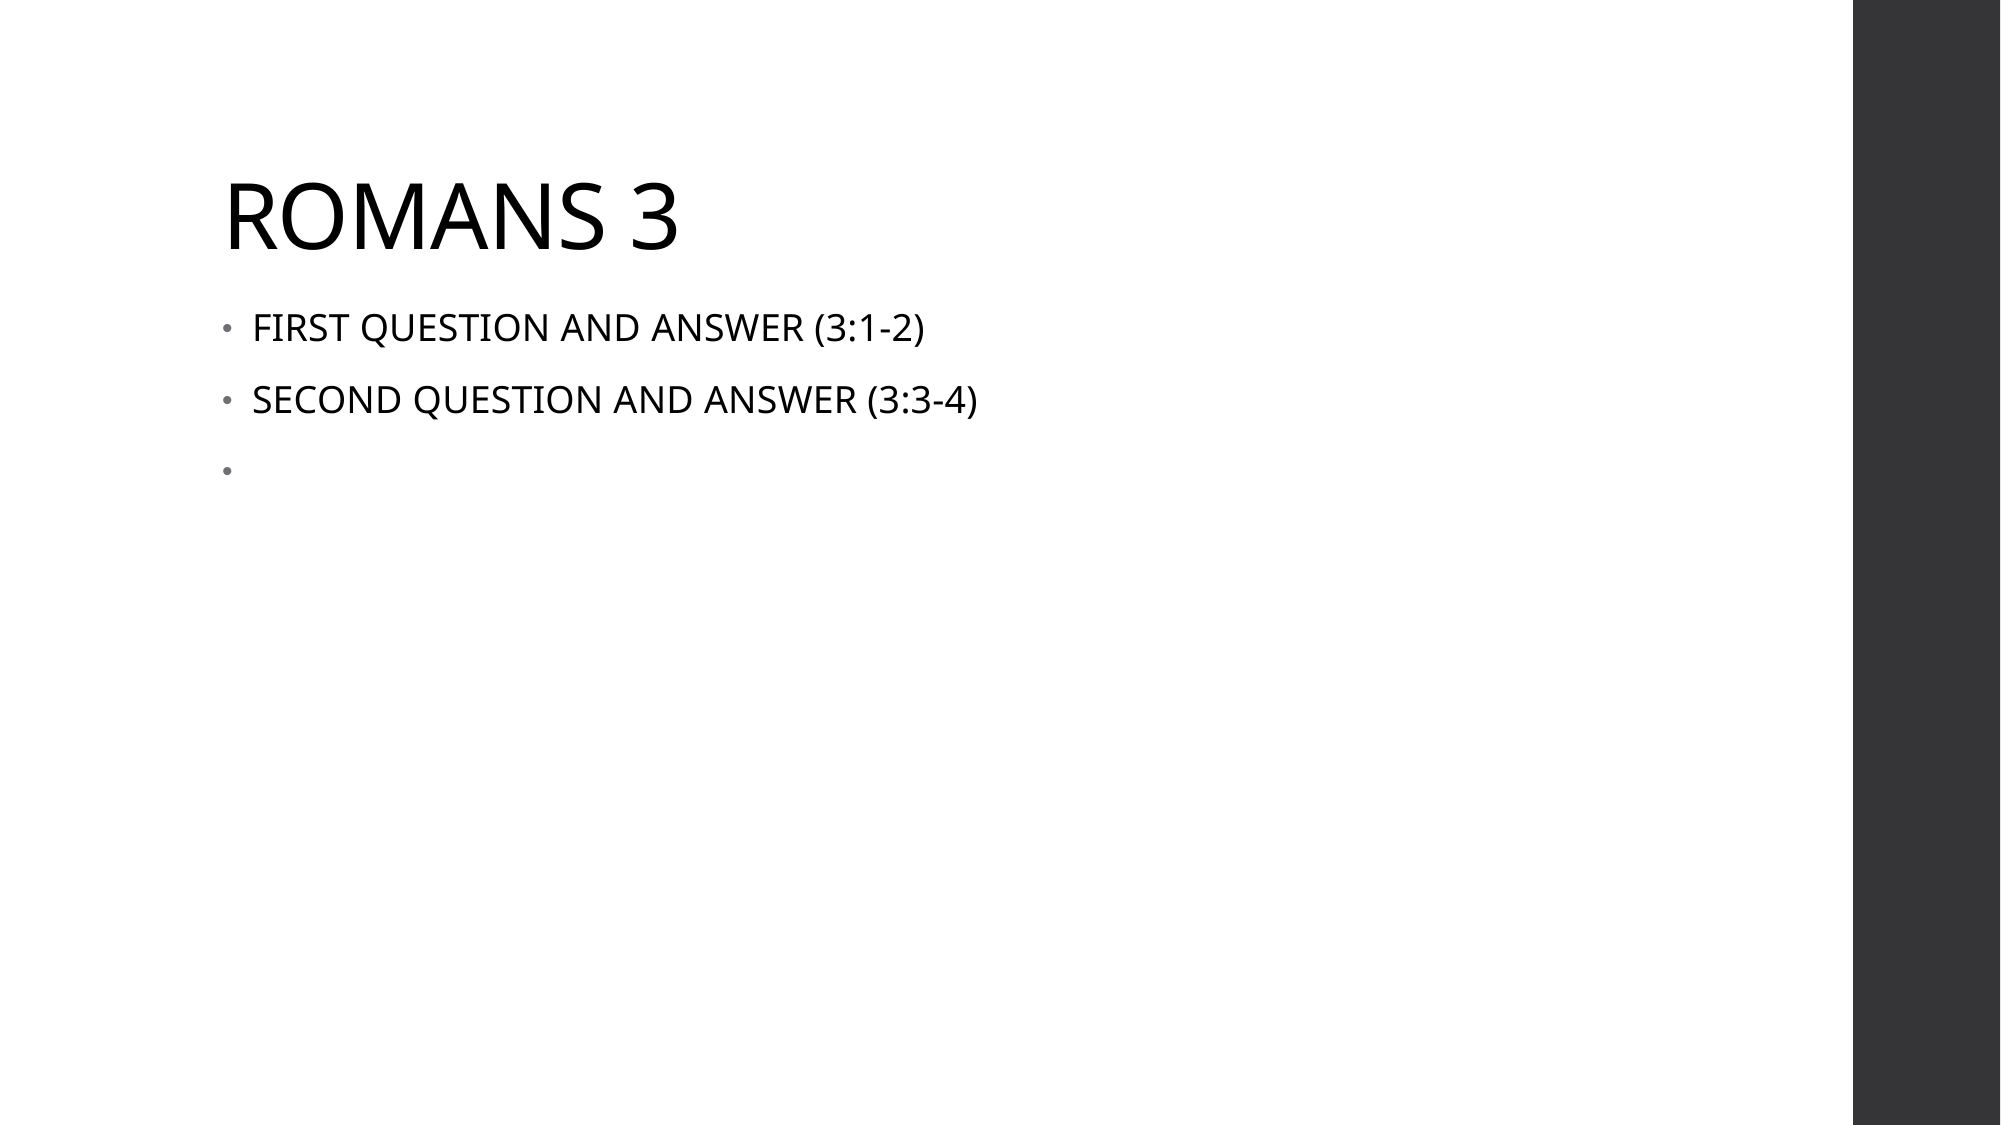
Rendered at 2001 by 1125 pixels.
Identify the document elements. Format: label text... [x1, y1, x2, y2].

title ROMANS 3 [206, 60, 1797, 278]
list FIRST QUESTION AND ANSWER (3:1-2) SECOND QUESTION AND ANSWER (3:3-4) [206, 299, 1617, 1014]
